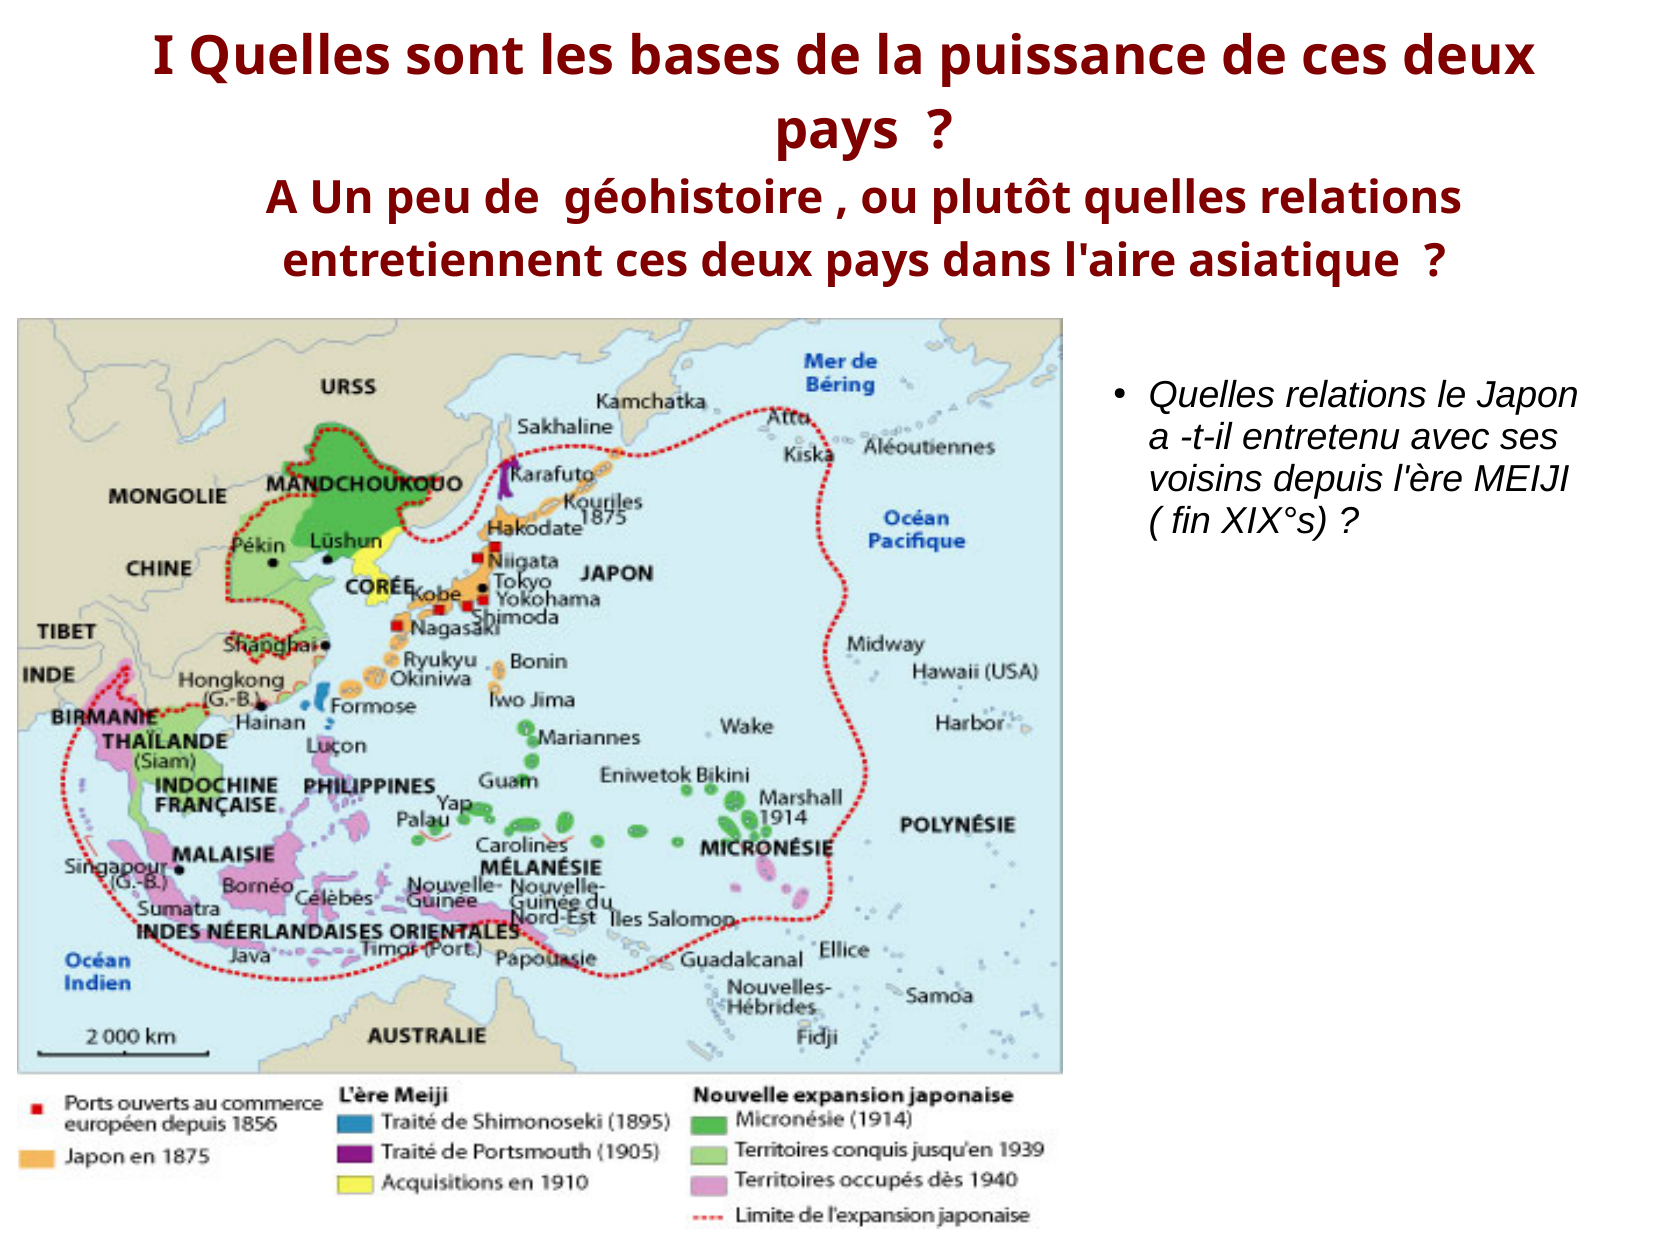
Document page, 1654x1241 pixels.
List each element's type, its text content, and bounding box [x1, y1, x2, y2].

picture [17, 318, 1063, 1229]
text_box Quelles relations le Japon a -t-il entretenu avec ses voisins depuis l'ère MEIJI ( fin XIX°s) ? [1098, 366, 1595, 548]
title I Quelles sont les bases de la puissance de ces deux pays ? A Un peu de géohistoire , ou plutôt quelles relations entretiennent ces deux pays dans l'aire asiatique ? [82, 13, 1571, 293]
